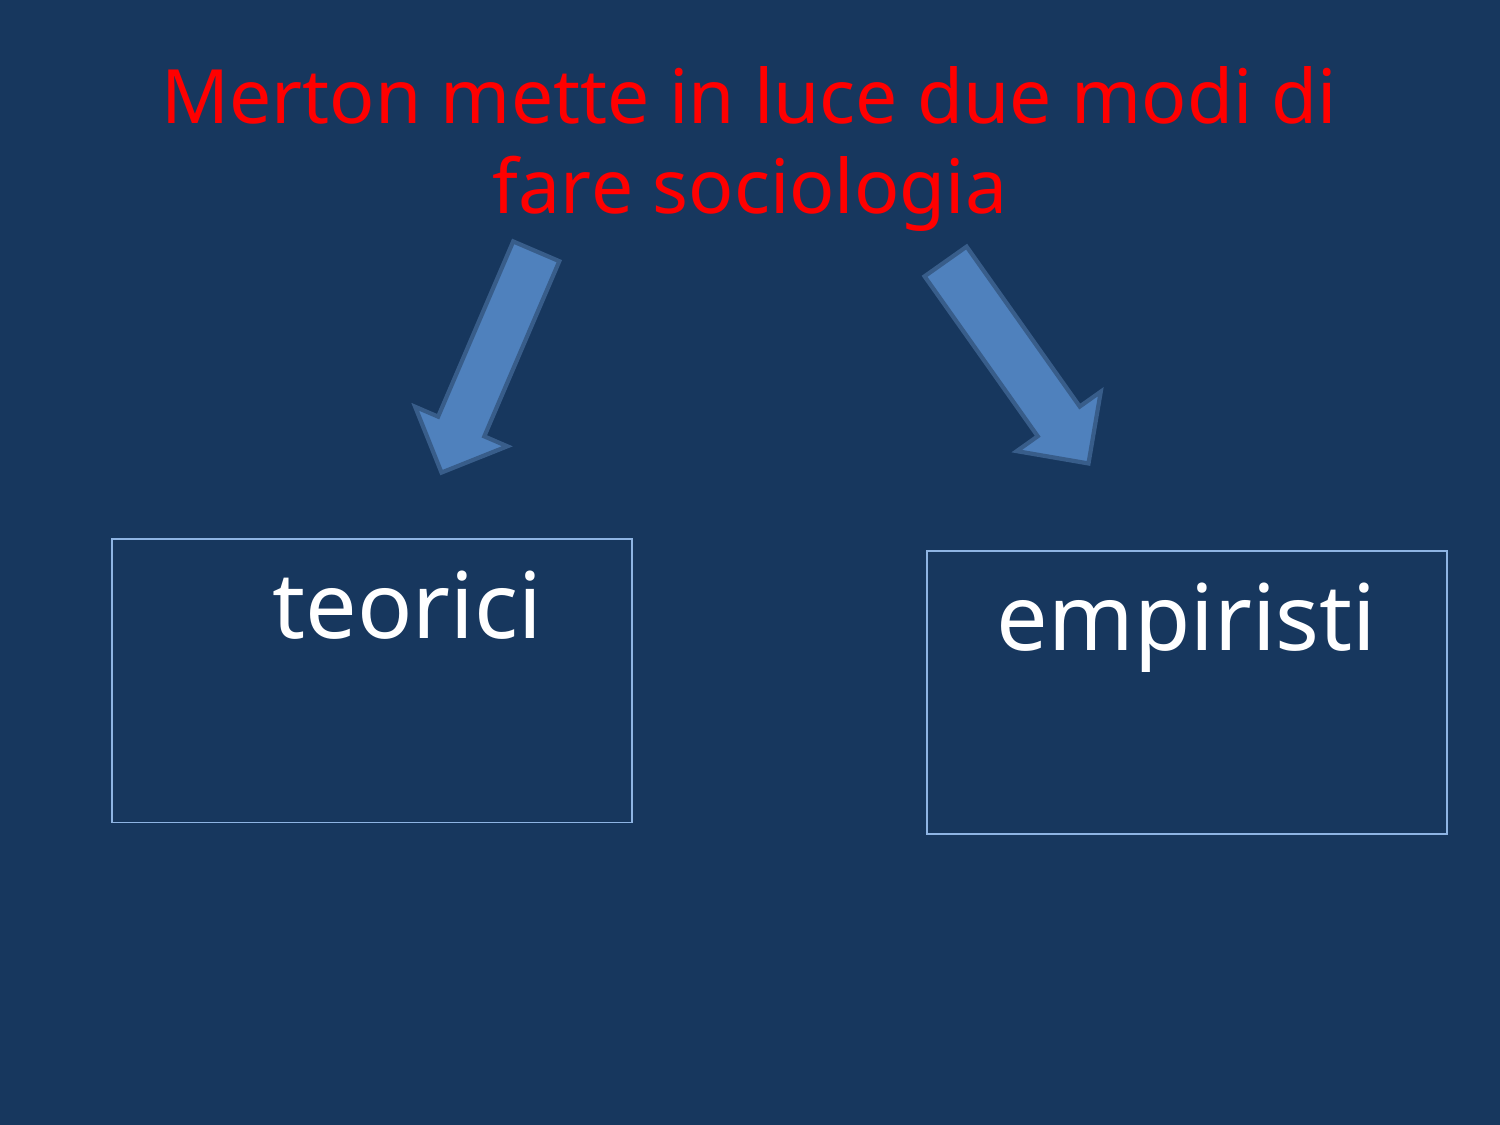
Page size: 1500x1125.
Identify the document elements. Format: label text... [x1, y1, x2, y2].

text_box [415, 241, 560, 473]
text_box teorici [112, 538, 632, 823]
title Merton mette in luce due modi di fare sociologia [75, 41, 1426, 237]
list empiristi [927, 550, 1447, 835]
text_box [924, 246, 1101, 464]
